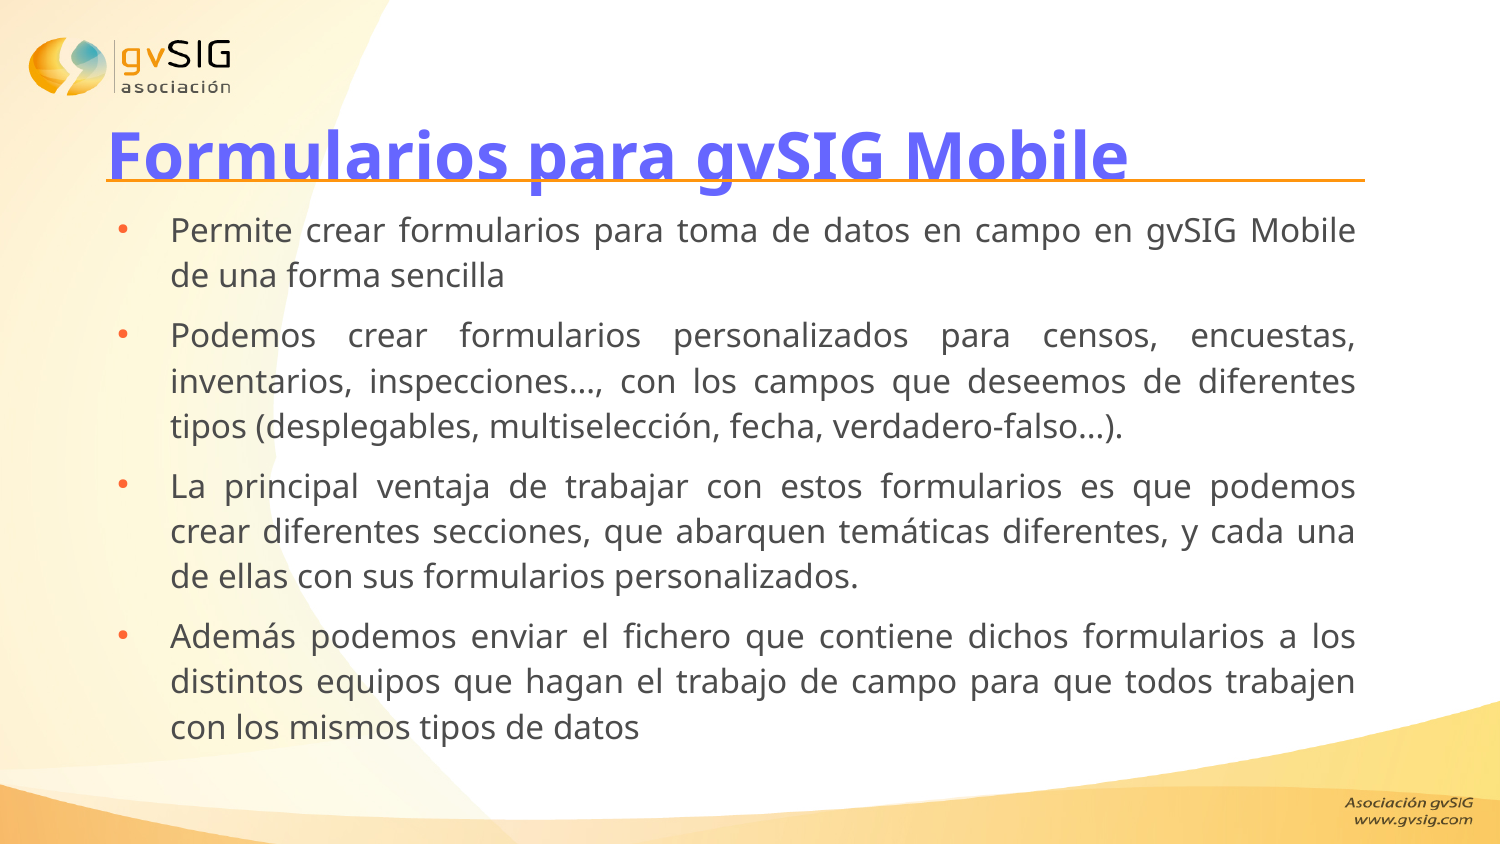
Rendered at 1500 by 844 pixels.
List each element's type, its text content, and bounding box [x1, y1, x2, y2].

title Formularios para gvSIG Mobile [106, 115, 1457, 193]
list Permite crear formularios para toma de datos en campo en gvSIG Mobile de una forma sencilla Podemos crear formularios personalizados para censos, encuestas, inventarios, inspecciones…, con los campos que deseemos de diferentes tipos (desplegables, multiselección, fecha, verdadero-falso…). La principal ventaja de trabajar con estos formularios es que podemos crear diferentes secciones, que abarquen temáticas diferentes, y cada una de ellas con sus formularios personalizados. Además podemos enviar el fichero que contiene dichos formularios a los distintos equipos que hagan el trabajo de campo para que todos trabajen con los mismos tipos de datos [99, 129, 1359, 770]
picture [0, 0, 1500, 844]
